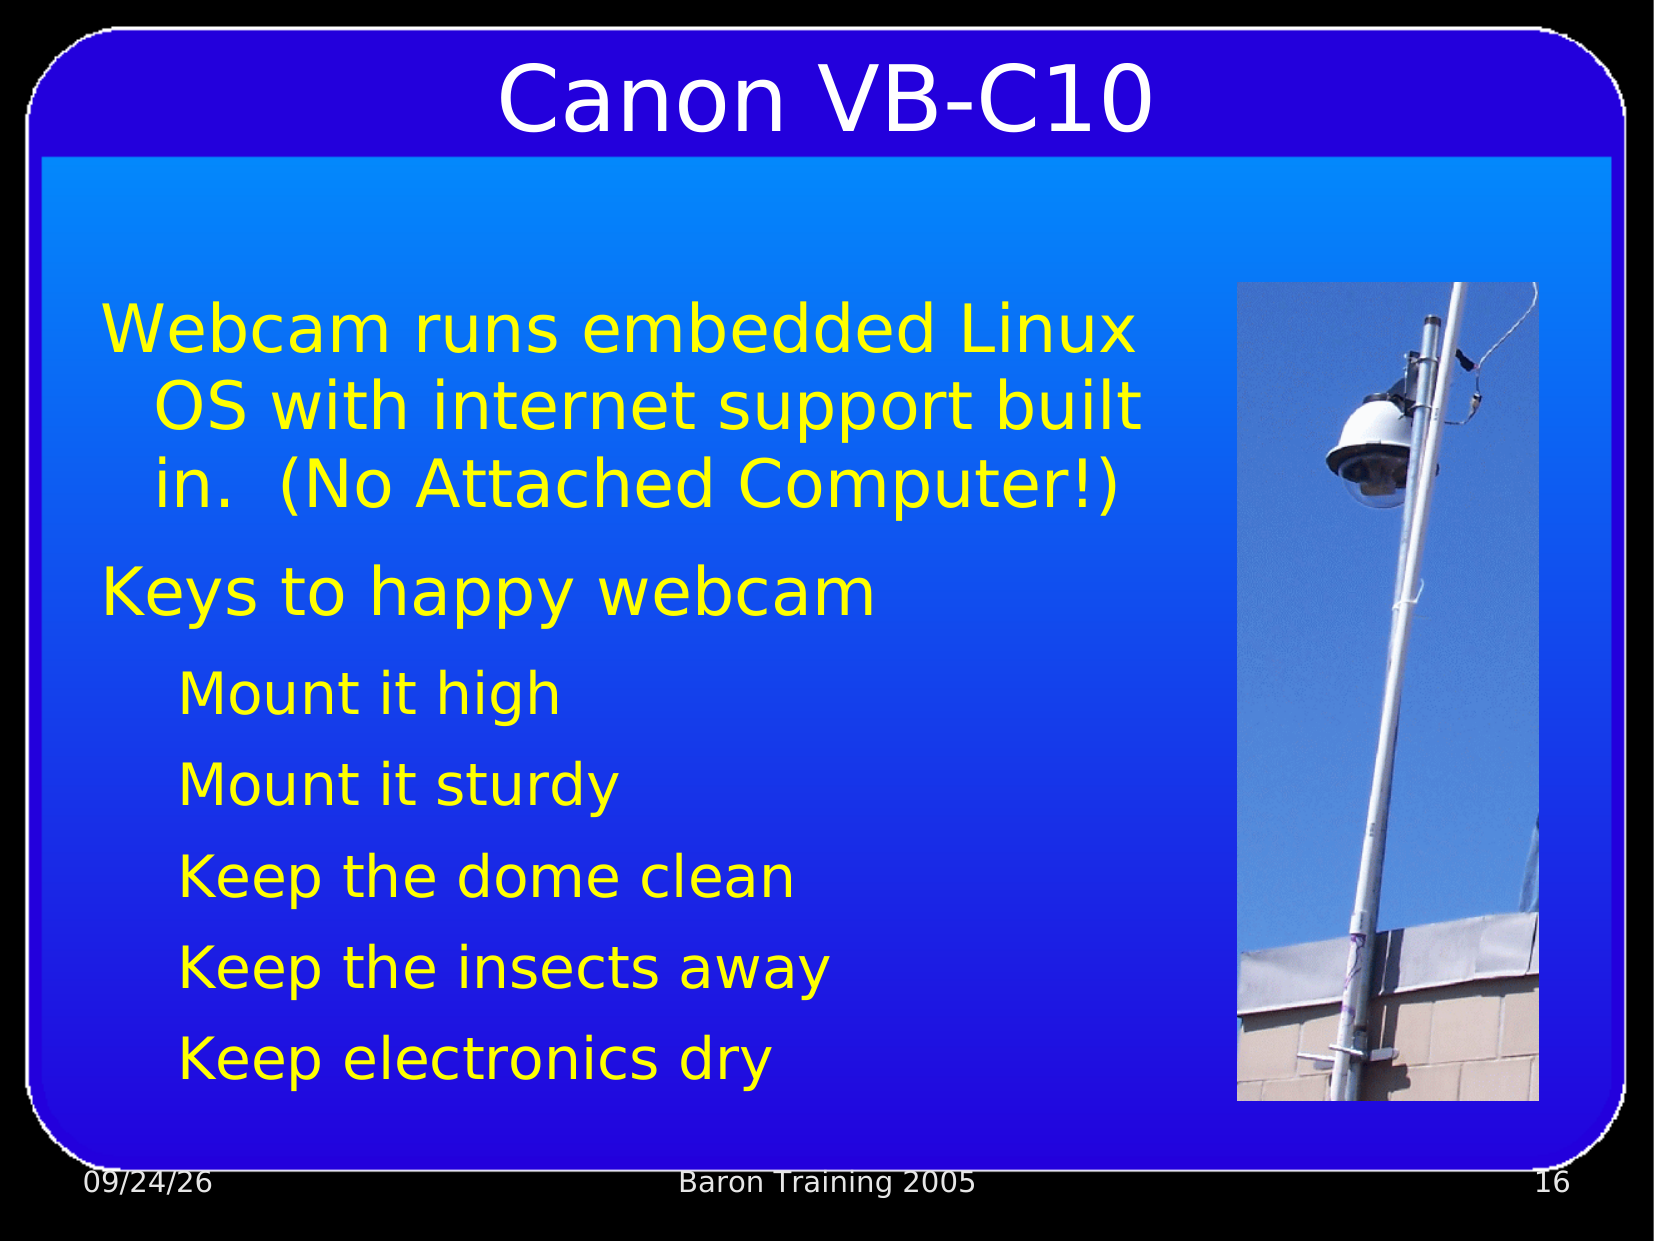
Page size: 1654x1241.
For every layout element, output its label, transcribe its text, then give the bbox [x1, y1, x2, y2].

picture [0, 0, 1654, 1241]
title Canon VB-C10 [82, 46, 1571, 154]
list Webcam runs embedded Linux OS with internet support built in. (No Attached Computer!) Keys to happy webcam Mount it high Mount it sturdy Keep the dome clean Keep the insects away Keep electronics dry [82, 290, 1201, 1094]
